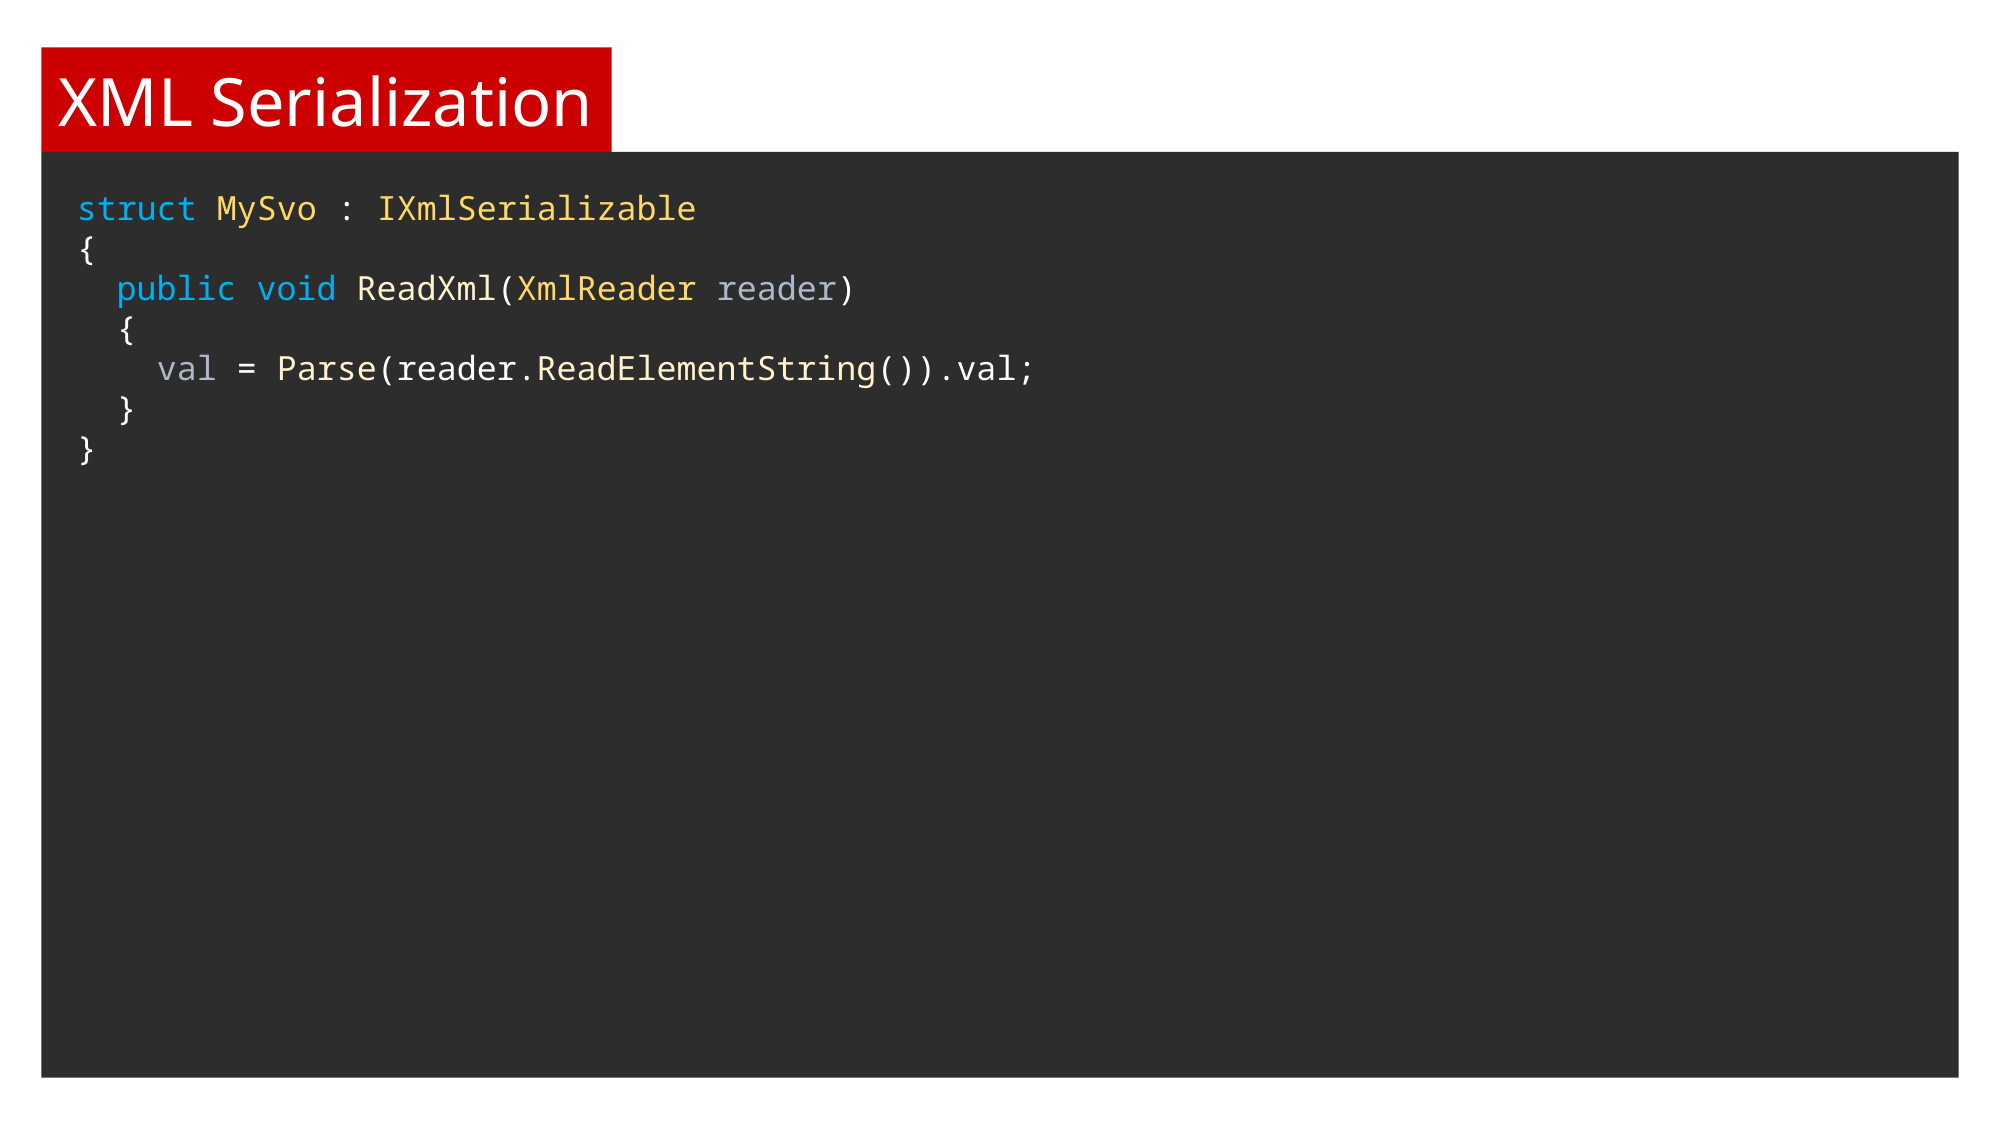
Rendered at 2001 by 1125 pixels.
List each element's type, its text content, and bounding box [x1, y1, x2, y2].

text_box struct MySvo : IXmlSerializable { public void ReadXml(XmlReader reader) { val = Parse(reader.ReadElementString()).val; } } [41, 152, 1602, 477]
text_box XML Serialization [41, 47, 610, 153]
text_box [41, 152, 1959, 1078]
